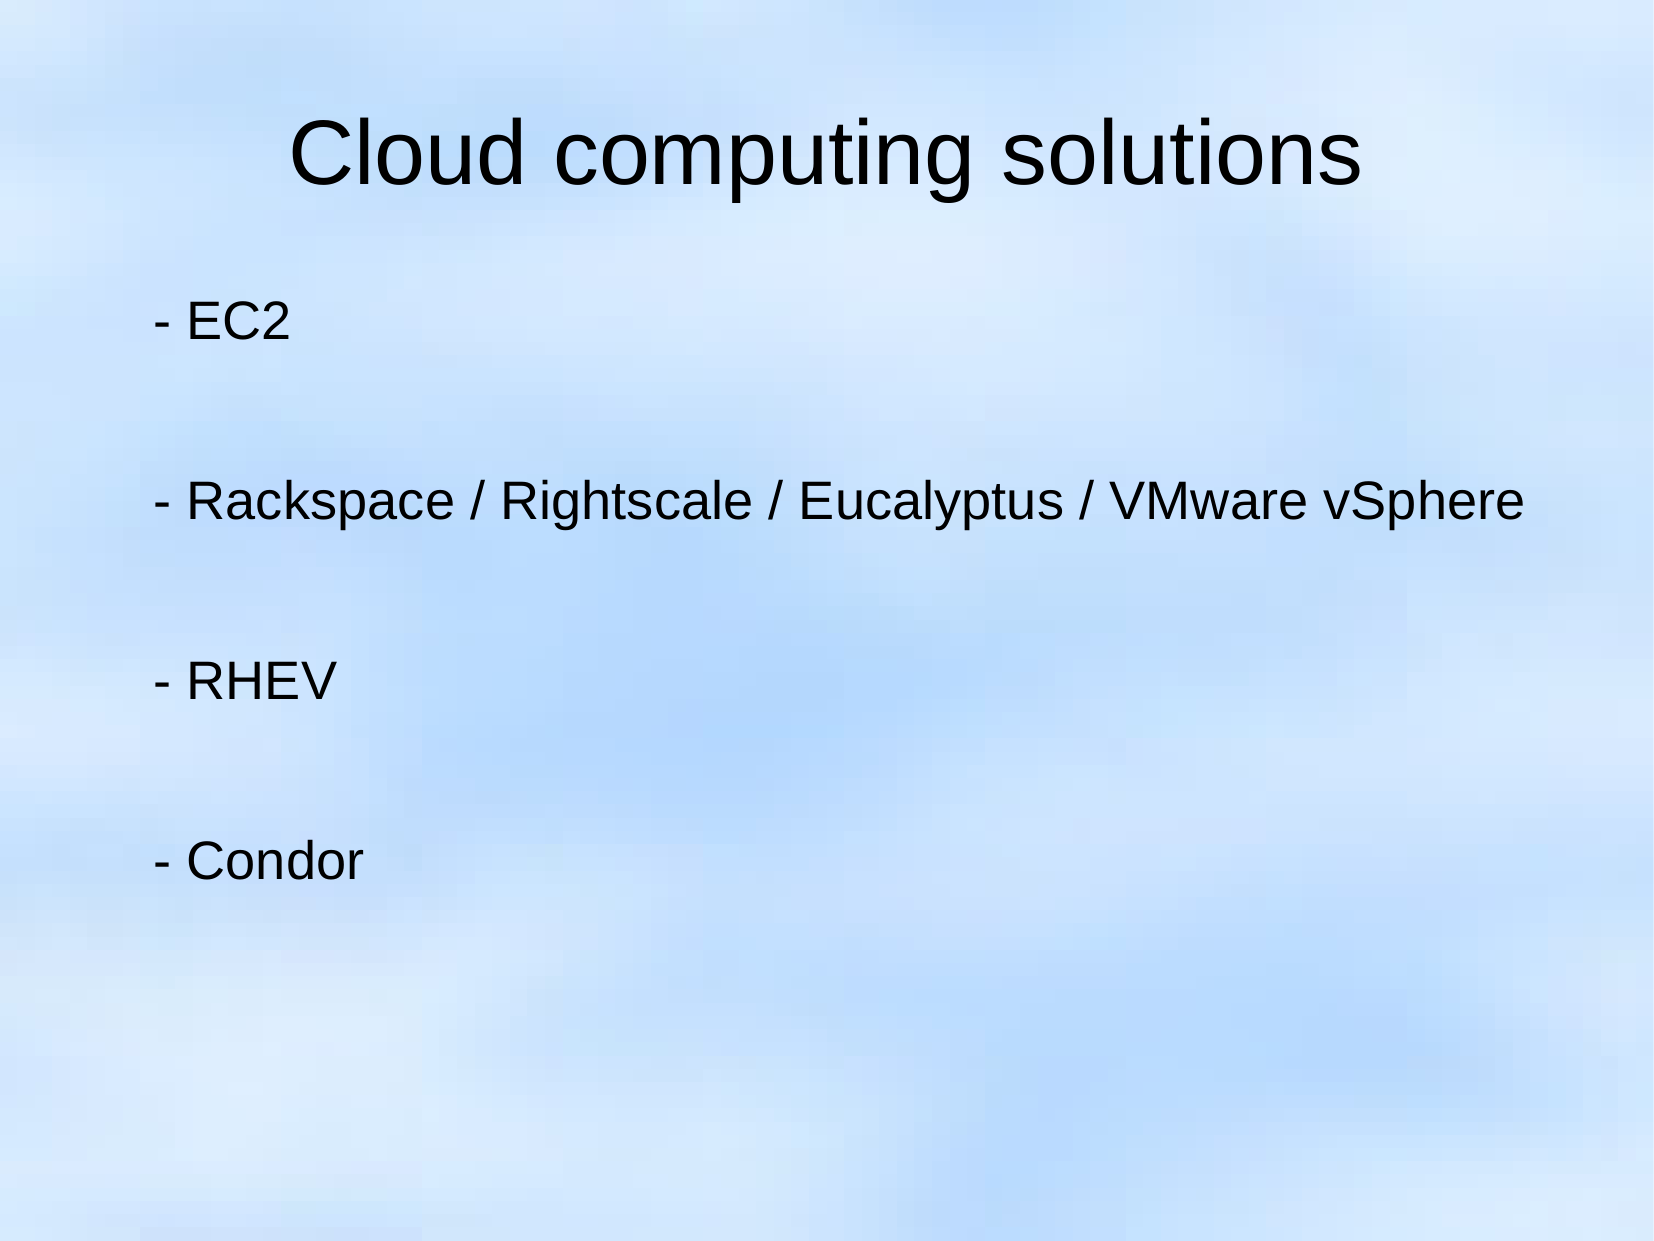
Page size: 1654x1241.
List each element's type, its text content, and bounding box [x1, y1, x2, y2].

list - EC2 - Rackspace / Rightscale / Eucalyptus / VMware vSphere - RHEV - Condor [82, 290, 1571, 1109]
picture [0, 0, 1654, 1241]
title Cloud computing solutions [82, 49, 1571, 257]
